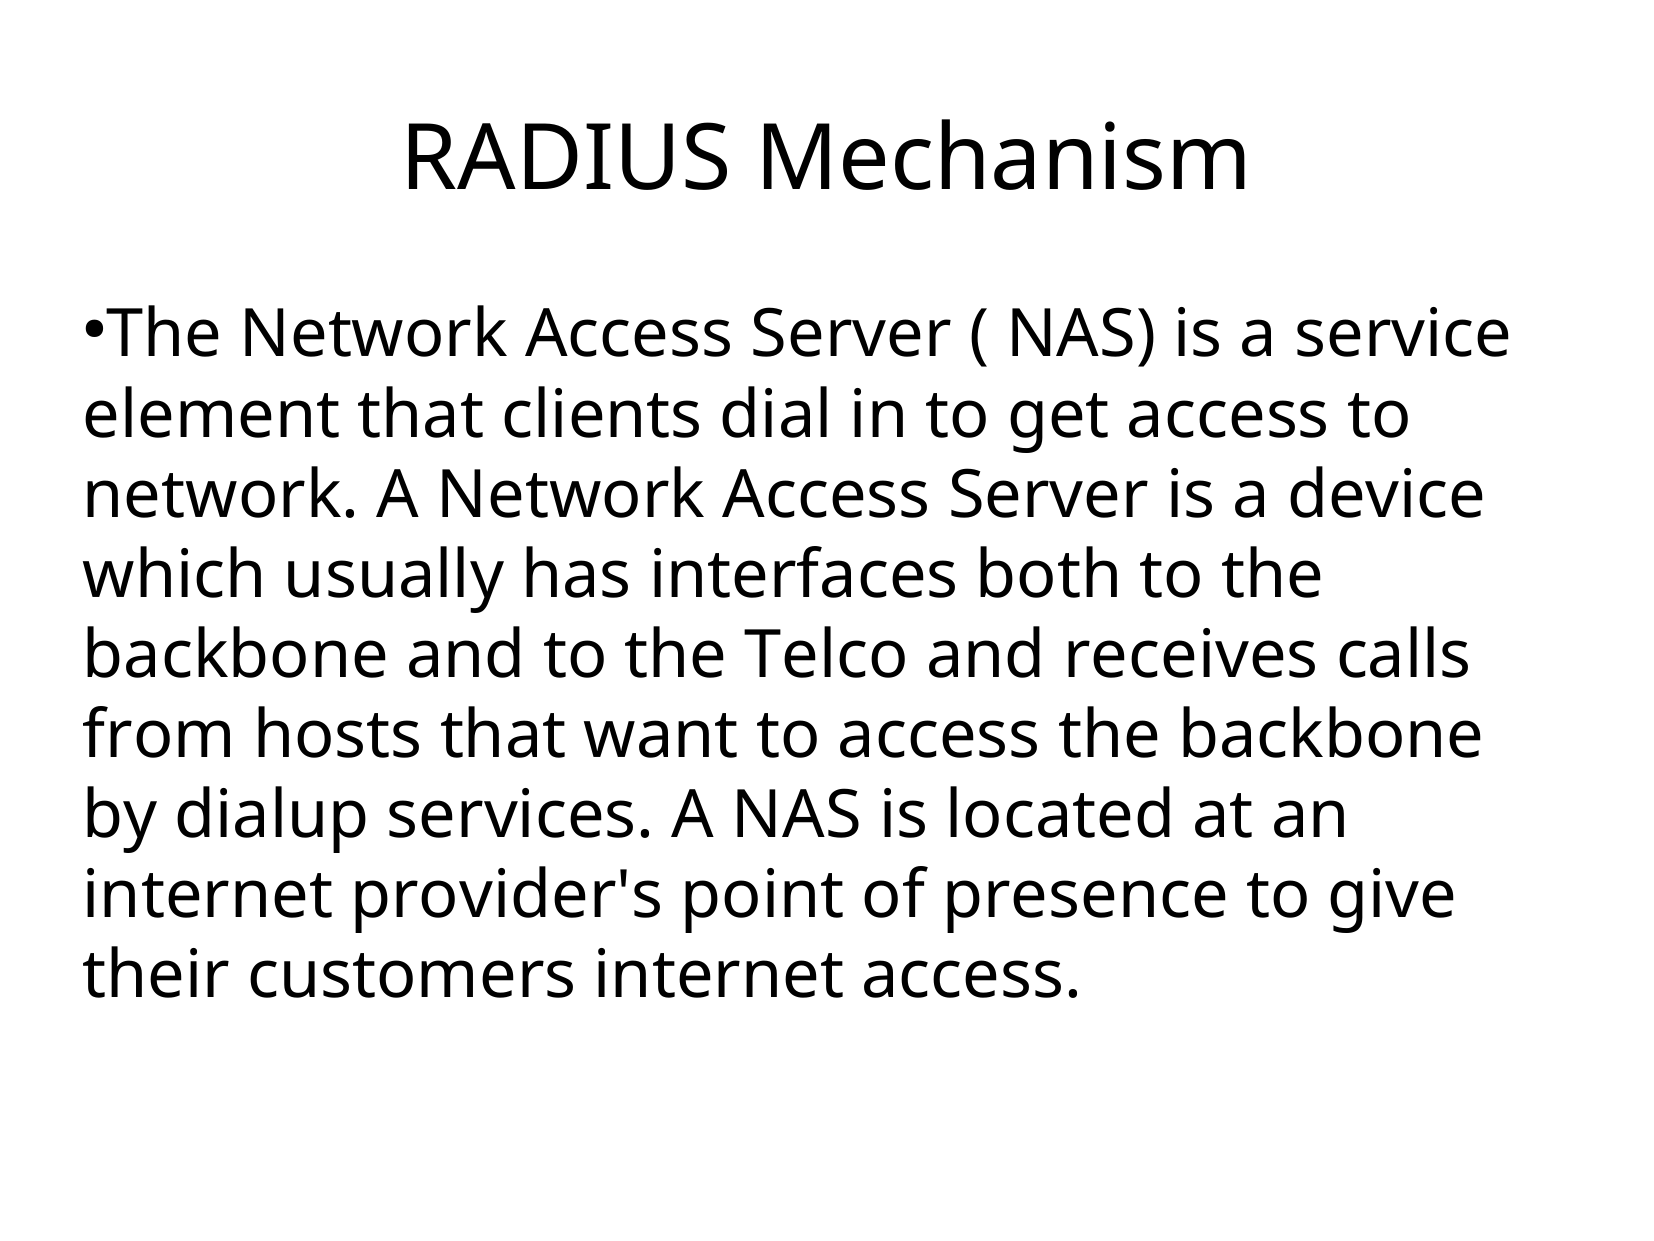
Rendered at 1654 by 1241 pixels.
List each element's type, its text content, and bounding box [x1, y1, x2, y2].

list The Network Access Server ( NAS) is a service element that clients dial in to get access to network. A Network Access Server is a device which usually has interfaces both to the backbone and to the Telco and receives calls from hosts that want to access the backbone by dialup services. A NAS is located at an internet provider's point of presence to give their customers internet access. [82, 290, 1571, 1094]
title RADIUS Mechanism [82, 56, 1571, 250]
